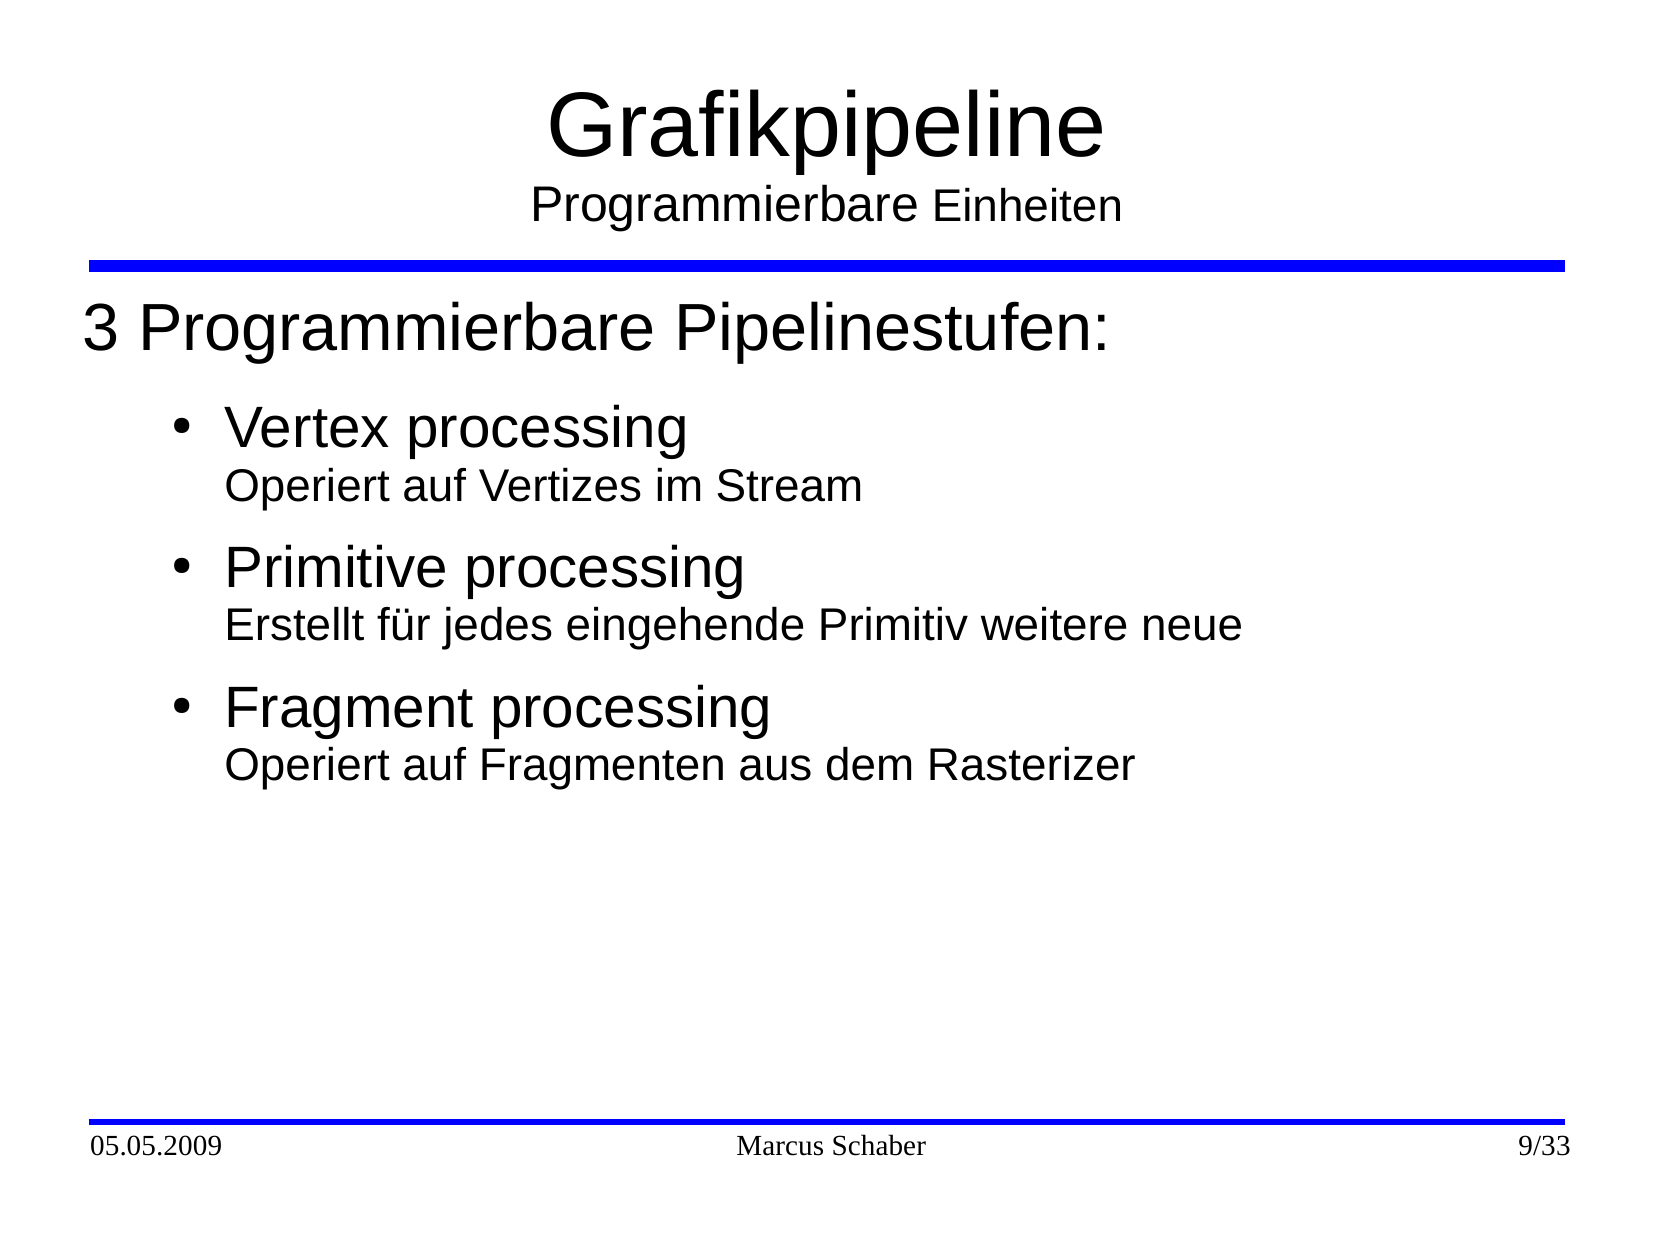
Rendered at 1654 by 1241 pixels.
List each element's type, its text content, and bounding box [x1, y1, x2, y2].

title Grafikpipeline Programmierbare Einheiten [82, 56, 1571, 250]
list 3 Programmierbare Pipelinestufen: Vertex processing Operiert auf Vertizes im Stream Primitive processing Erstellt für jedes eingehende Primitiv weitere neue Fragment processing Operiert auf Fragmenten aus dem Rasterizer [82, 290, 1571, 1109]
